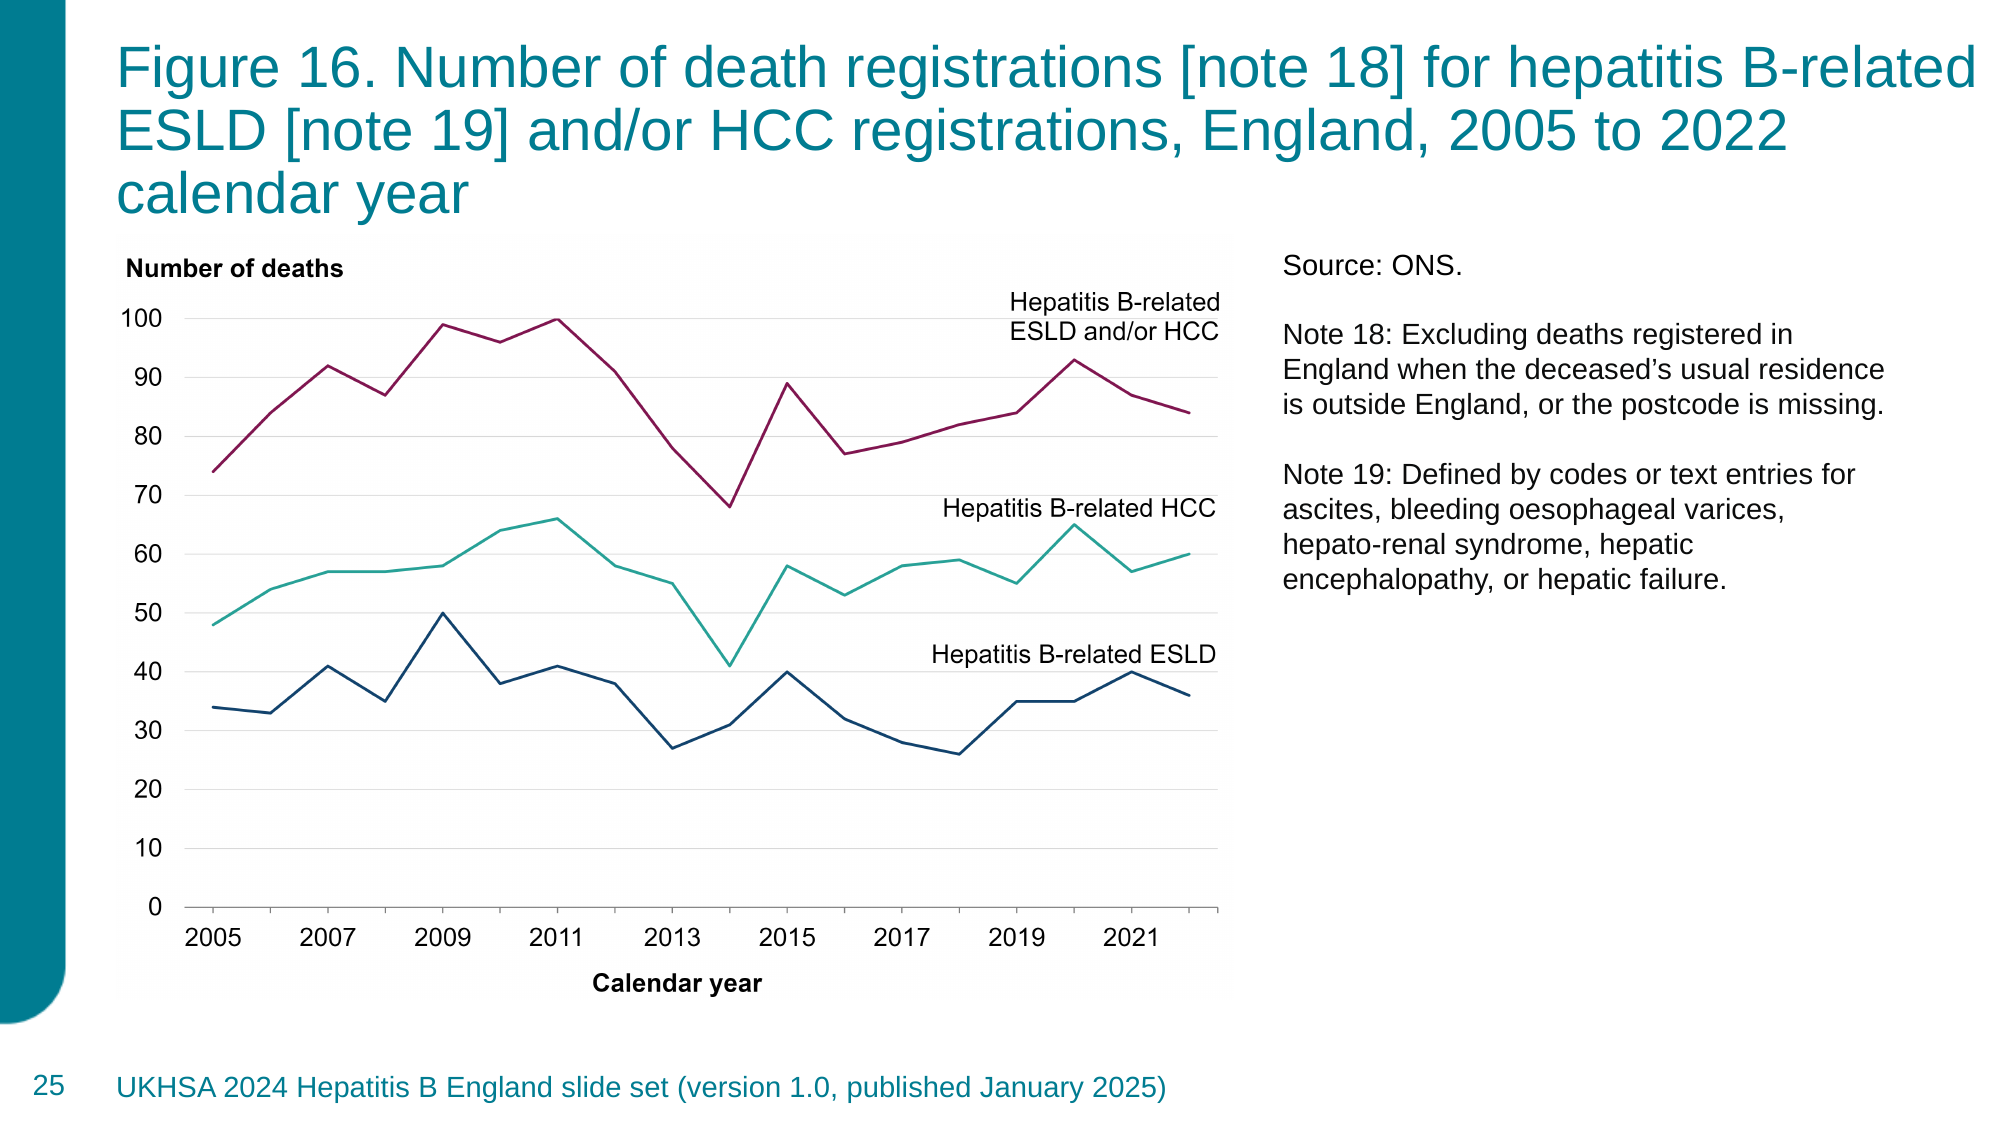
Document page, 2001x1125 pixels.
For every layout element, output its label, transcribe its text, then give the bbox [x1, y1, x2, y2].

text_box Source: ONS. Note 18: Excluding deaths registered in England when the deceased’s usual residence is outside England, or the postcode is missing. Note 19: Defined by codes or text entries for ascites, bleeding oesophageal varices, hepato-renal syndrome, hepatic encephalopathy, or hepatic failure. [1267, 238, 1905, 607]
text_box [0, 1054, 98, 1115]
text_box UKHSA 2024 Hepatitis B England slide set (version 1.0, published January 2025) [101, 1056, 1743, 1116]
title Figure 16. Number of death registrations [note 18] for hepatitis B-related ESLD [note 19] and/or HCC registrations, England, 2005 to 2022 calendar year [101, 29, 2000, 189]
picture [116, 234, 1234, 1000]
